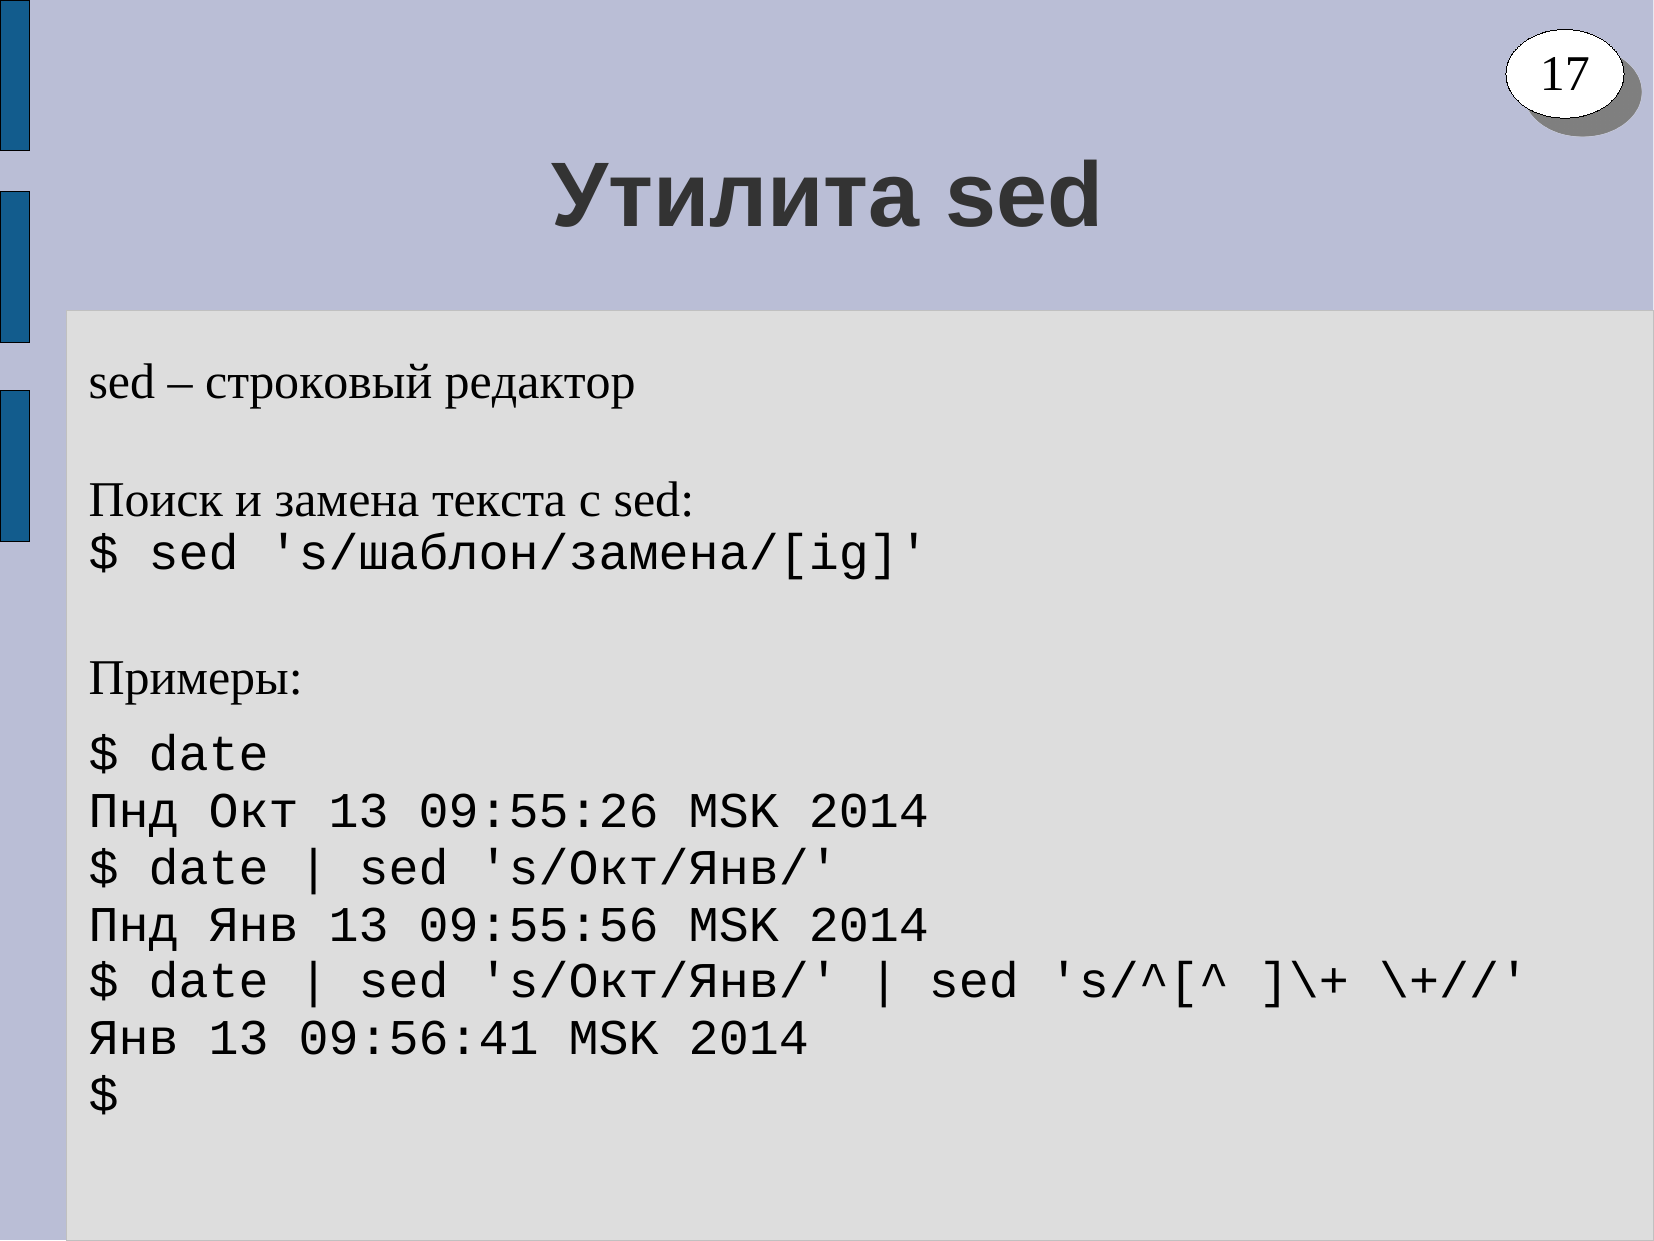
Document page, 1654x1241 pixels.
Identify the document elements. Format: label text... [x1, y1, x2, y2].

title Утилита sed [121, 91, 1534, 299]
text_box sed – строковый редактор [88, 354, 636, 410]
text_box Поиск и замена текста с sed: $ sed 's/шаблон/замена/[ig]' [88, 472, 929, 585]
text_box 17 [1505, 29, 1625, 119]
text_box $ date Пнд Окт 13 09:55:26 MSK 2014 $ date | sed 's/Окт/Янв/' Пнд Янв 13 09:55:56 MSK 2014 $ date | sed 's/Окт/Янв/' | sed 's/^[^ ]\+ \+//' Янв 13 09:56:41 MSK 2014 $ [88, 729, 1529, 1127]
text_box Примеры: [88, 649, 303, 705]
